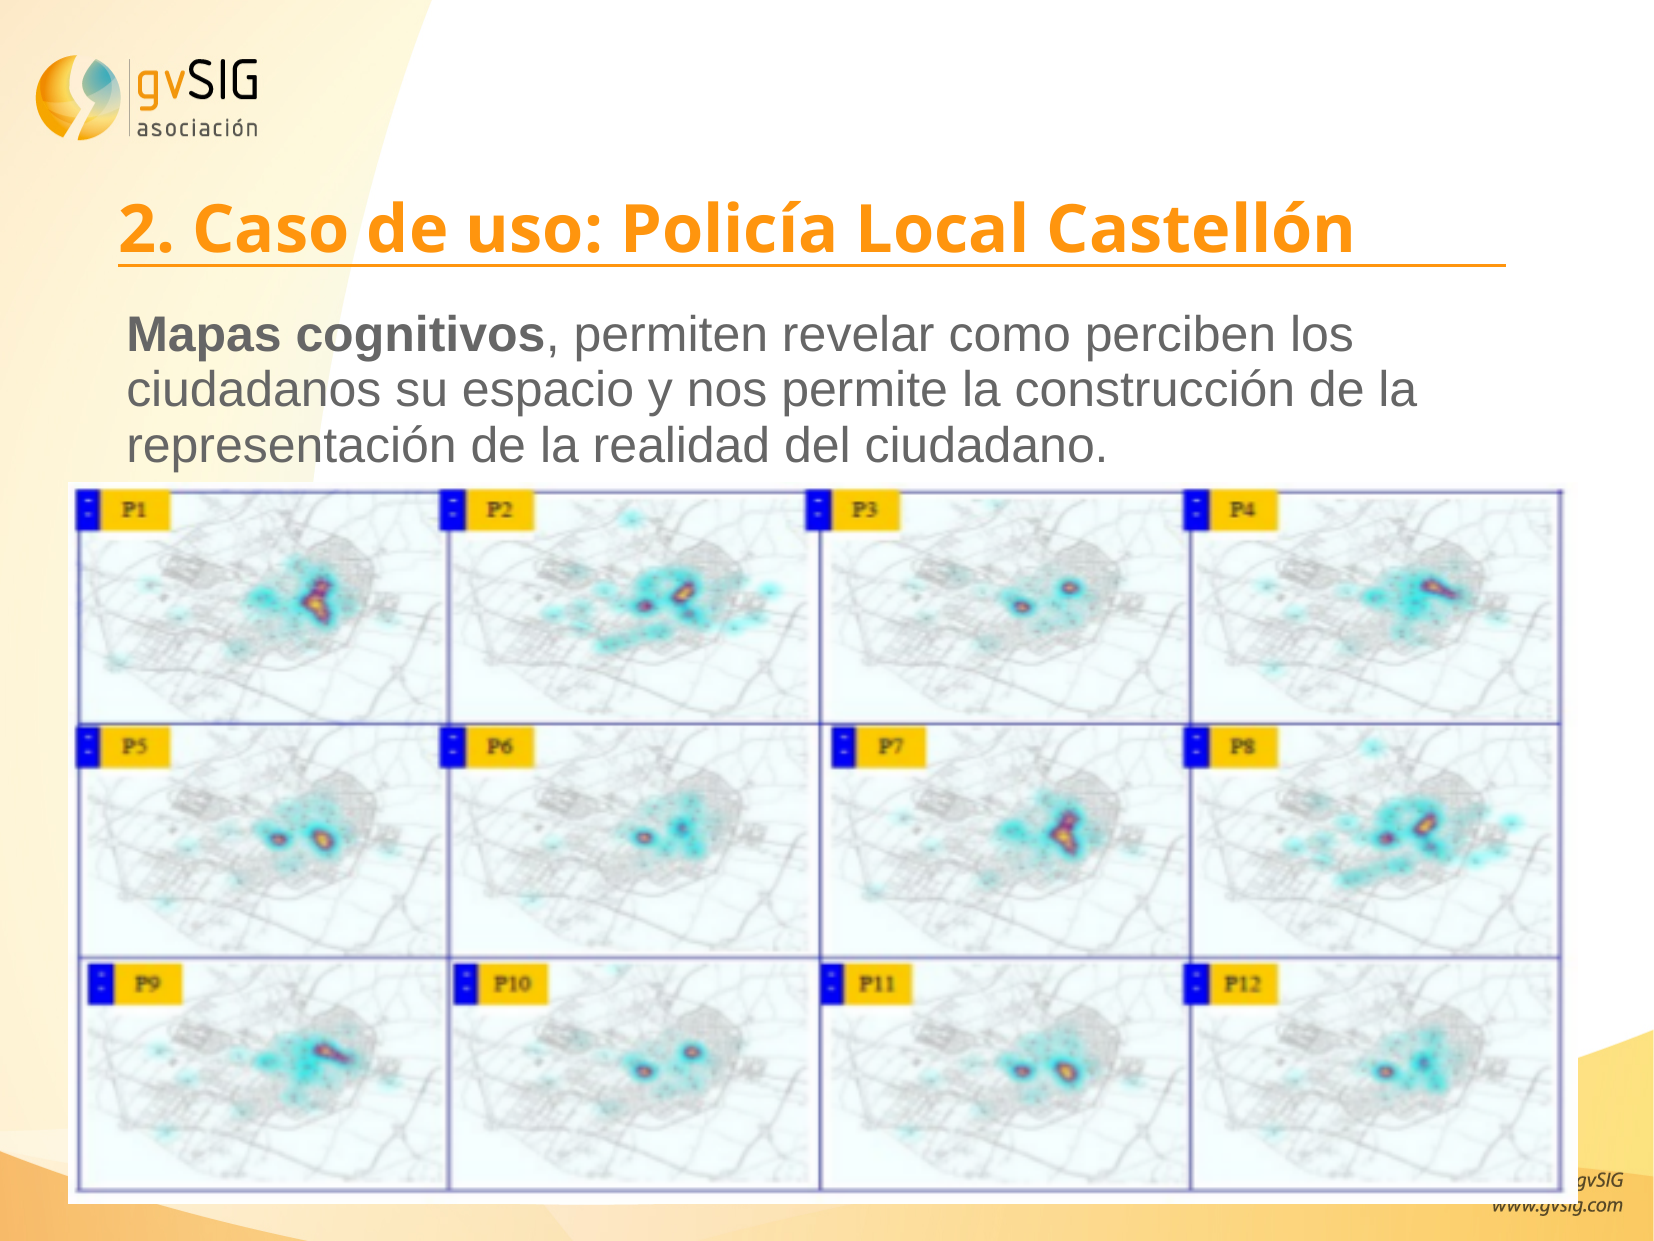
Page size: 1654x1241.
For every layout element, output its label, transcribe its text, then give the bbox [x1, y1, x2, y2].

picture [0, 0, 1654, 1241]
title 2. Caso de uso: Policía Local Castellón [118, 177, 1607, 276]
text_box Mapas cognitivos, permiten revelar como perciben los ciudadanos su espacio y nos permite la construcción de la representación de la realidad del ciudadano. [111, 298, 1622, 483]
